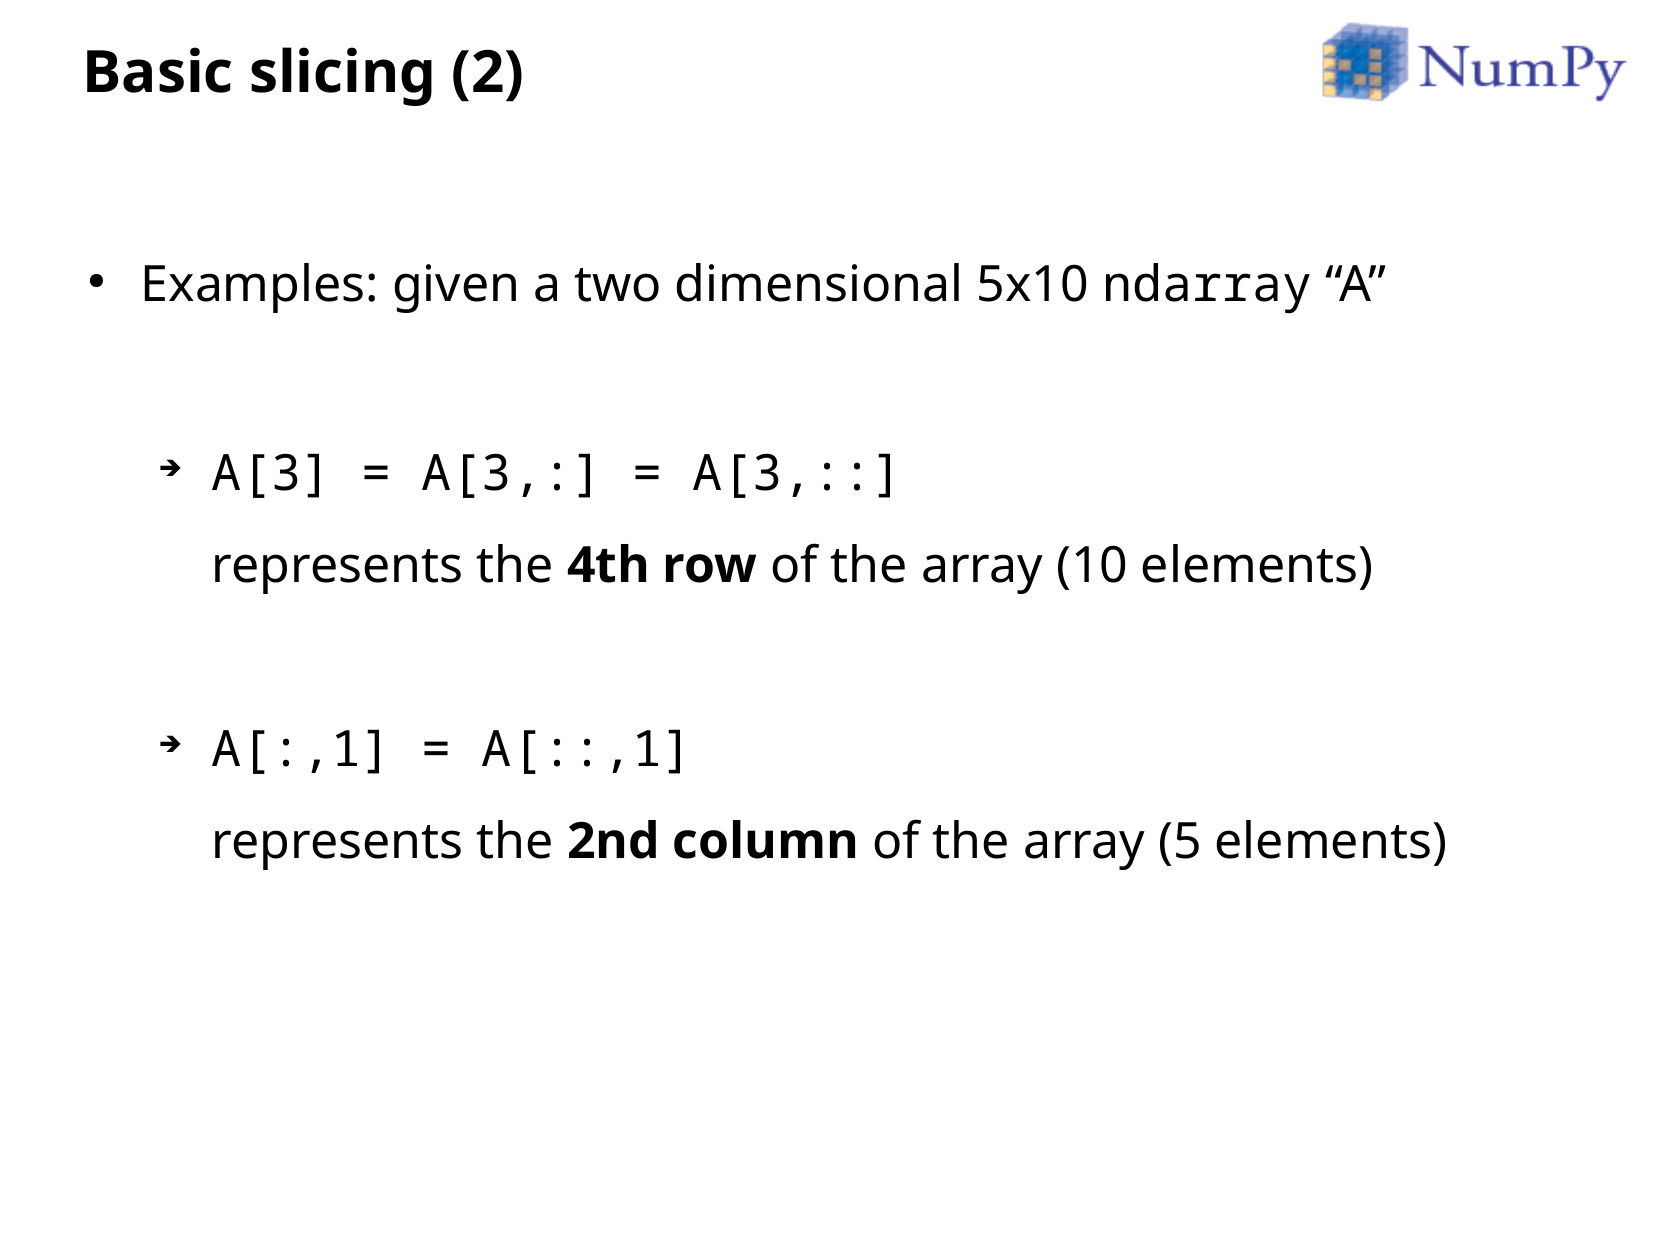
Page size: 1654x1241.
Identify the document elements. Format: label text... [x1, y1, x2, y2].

picture [1302, 13, 1635, 113]
list Examples: given a two dimensional 5x10 ndarray “A” A[3] = A[3,:] = A[3,::] represents the 4th row of the array (10 elements) A[:,1] = A[::,1] represents the 2nd column of the array (5 elements) [70, 150, 1613, 1206]
title Basic slicing (2) [82, 15, 1571, 125]
